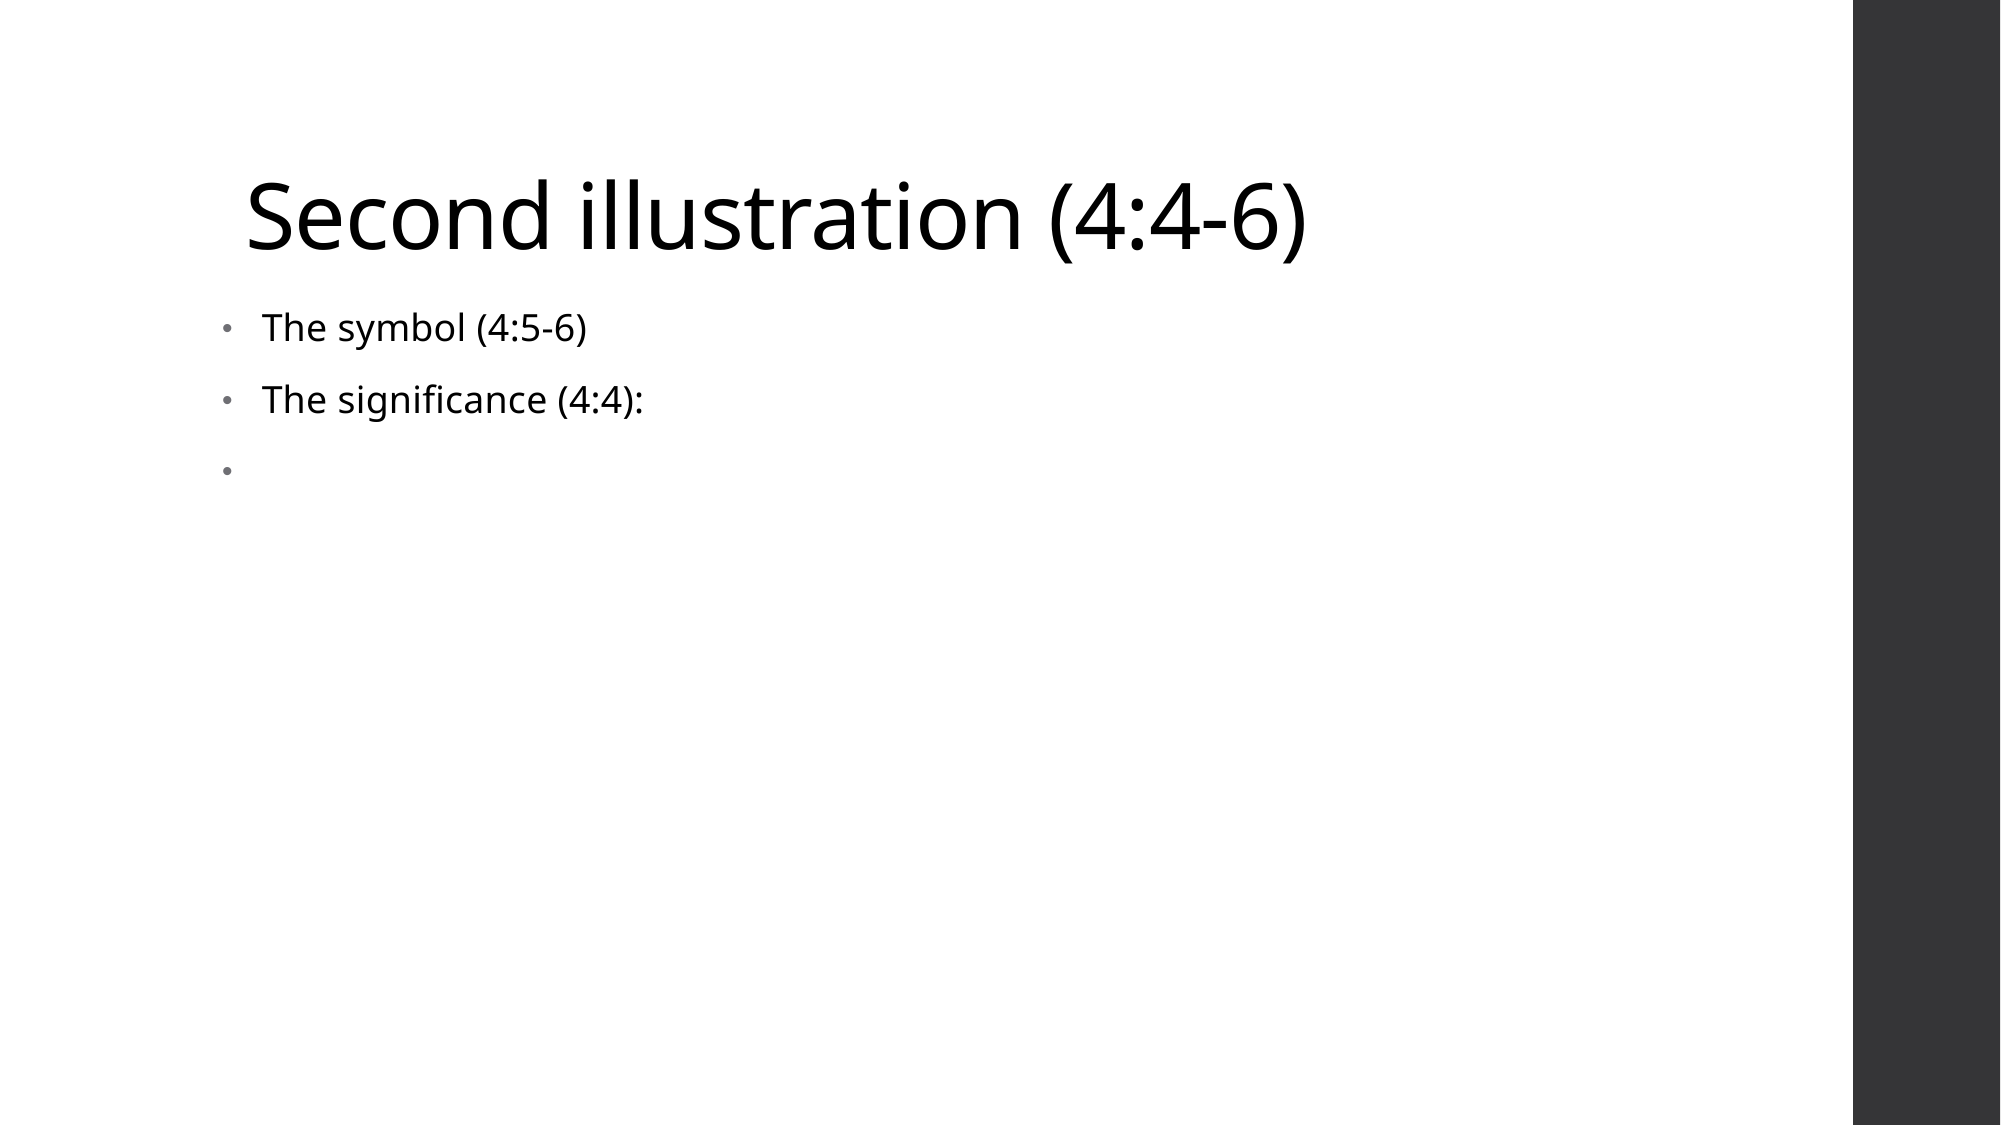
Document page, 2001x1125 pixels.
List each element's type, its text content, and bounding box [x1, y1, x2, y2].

title Second illustration (4:4-6) [206, 60, 1797, 278]
list The symbol (4:5-6) The significance (4:4): [206, 299, 1617, 1014]
